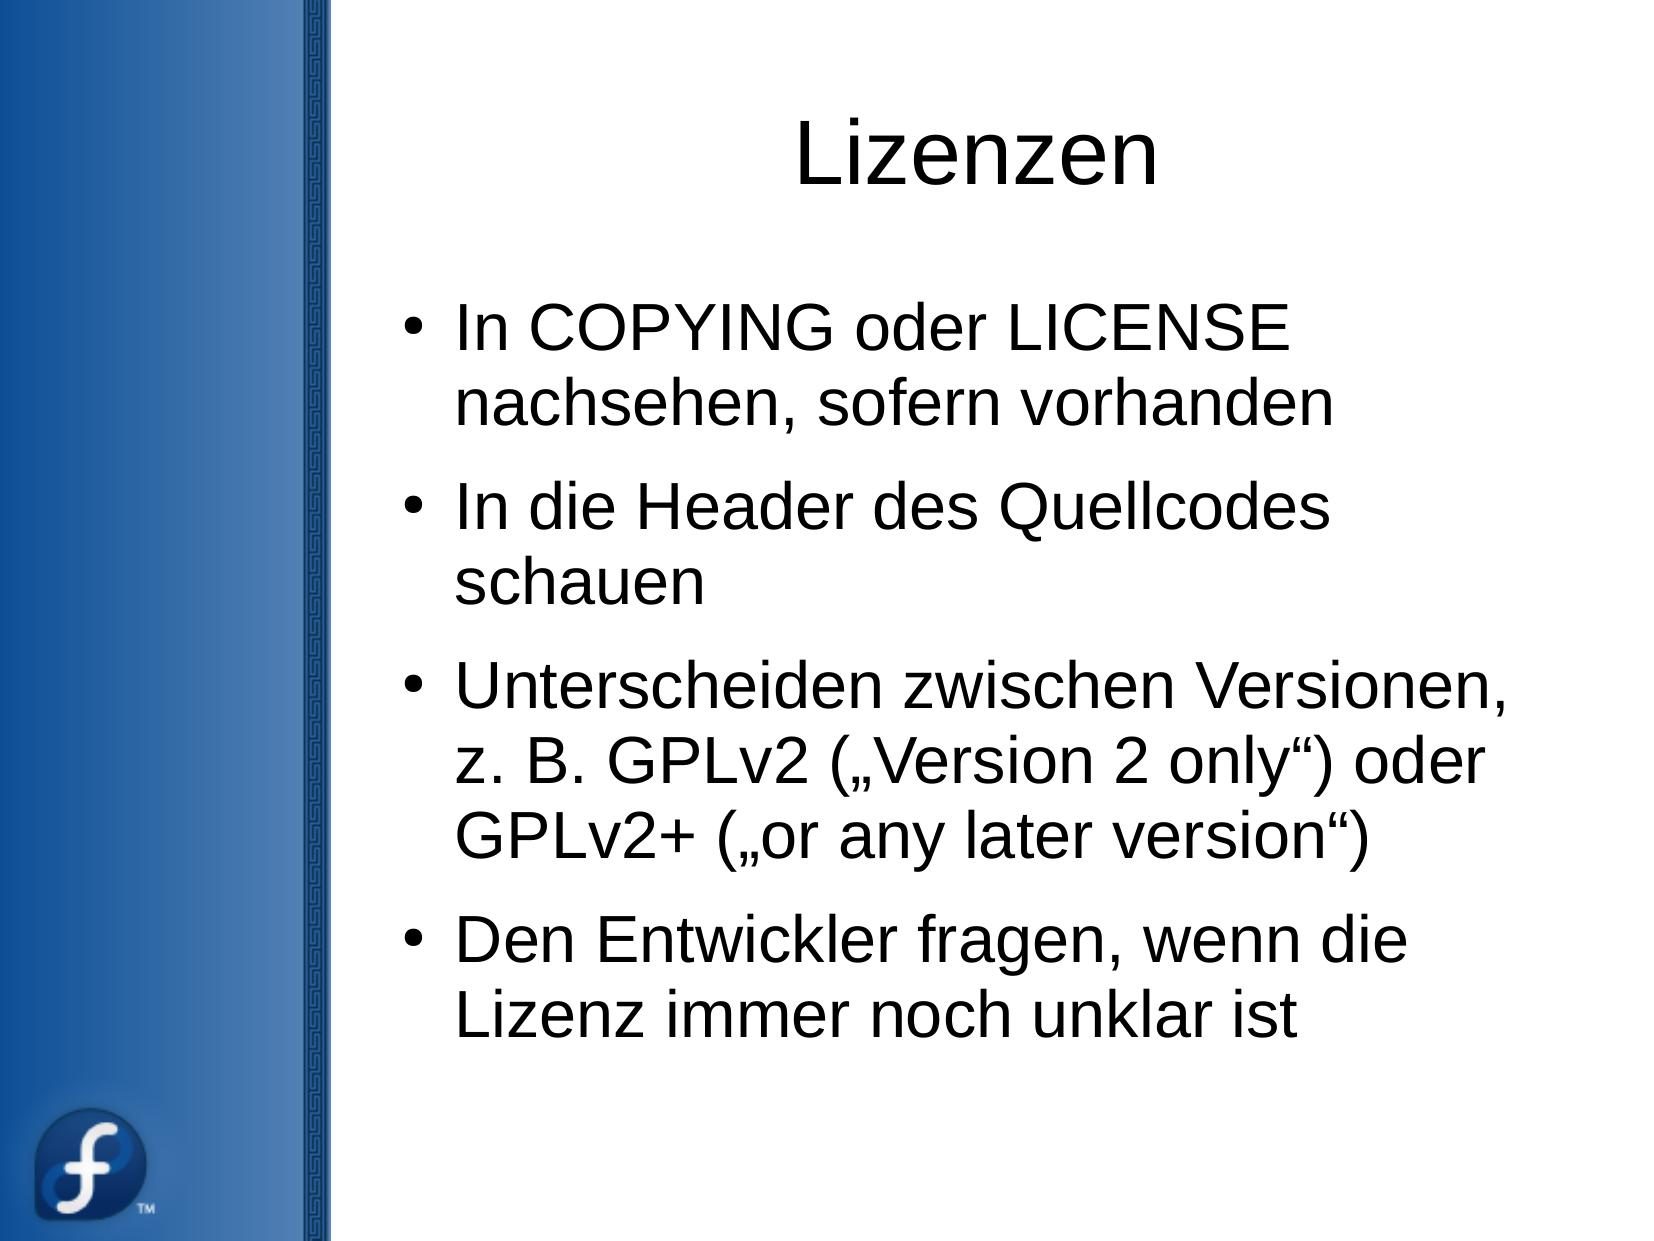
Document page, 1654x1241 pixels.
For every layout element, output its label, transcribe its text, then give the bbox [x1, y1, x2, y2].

title Lizenzen [383, 56, 1571, 250]
list In COPYING oder LICENSE nachsehen, sofern vorhanden In die Header des Quellcodes schauen Unterscheiden zwischen Versionen, z. B. GPLv2 („Version 2 only“) oder GPLv2+ („or any later version“) Den Entwickler fragen, wenn die Lizenz immer noch unklar ist [383, 290, 1571, 1094]
picture [0, 0, 331, 1241]
